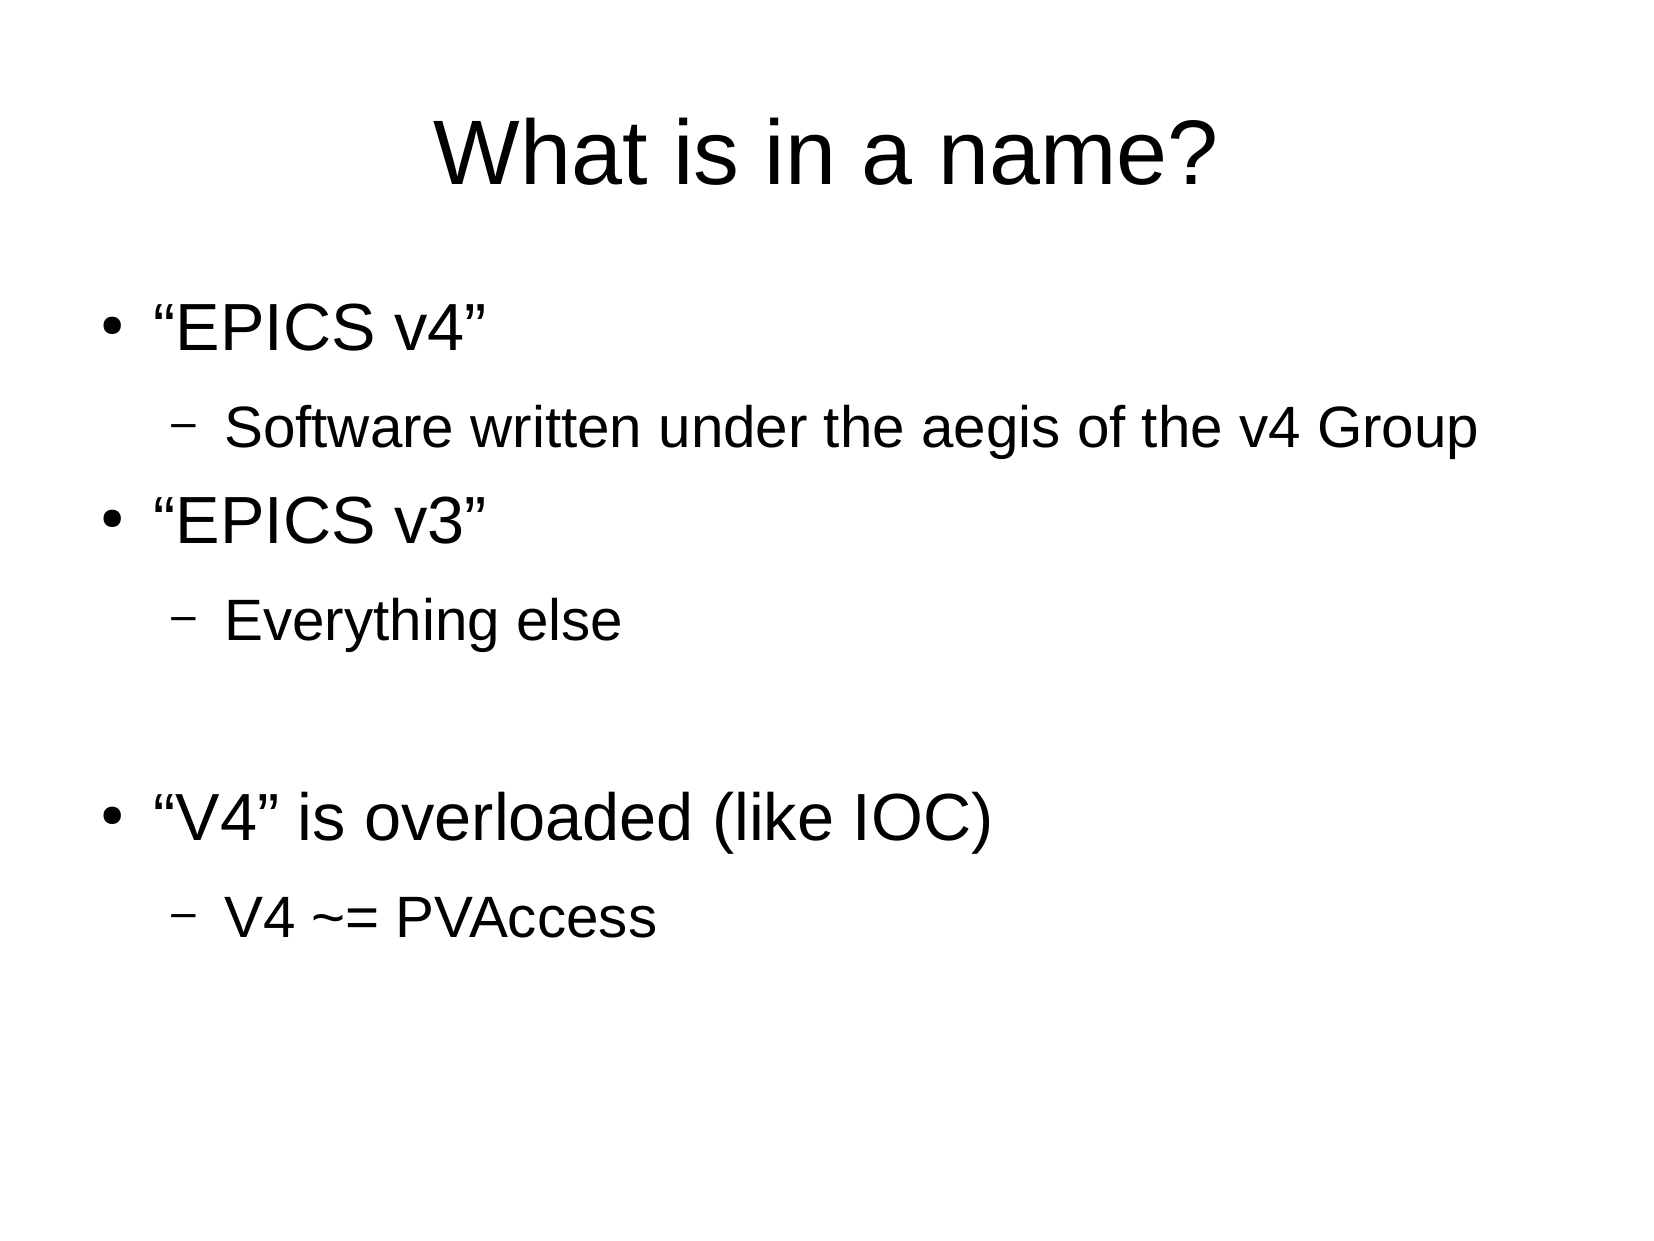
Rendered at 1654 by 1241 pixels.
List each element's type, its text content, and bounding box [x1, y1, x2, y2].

title What is in a name? [82, 49, 1571, 257]
list “EPICS v4” Software written under the aegis of the v4 Group “EPICS v3” Everything else “V4” is overloaded (like IOC) V4 ~= PVAccess [82, 290, 1571, 1010]
